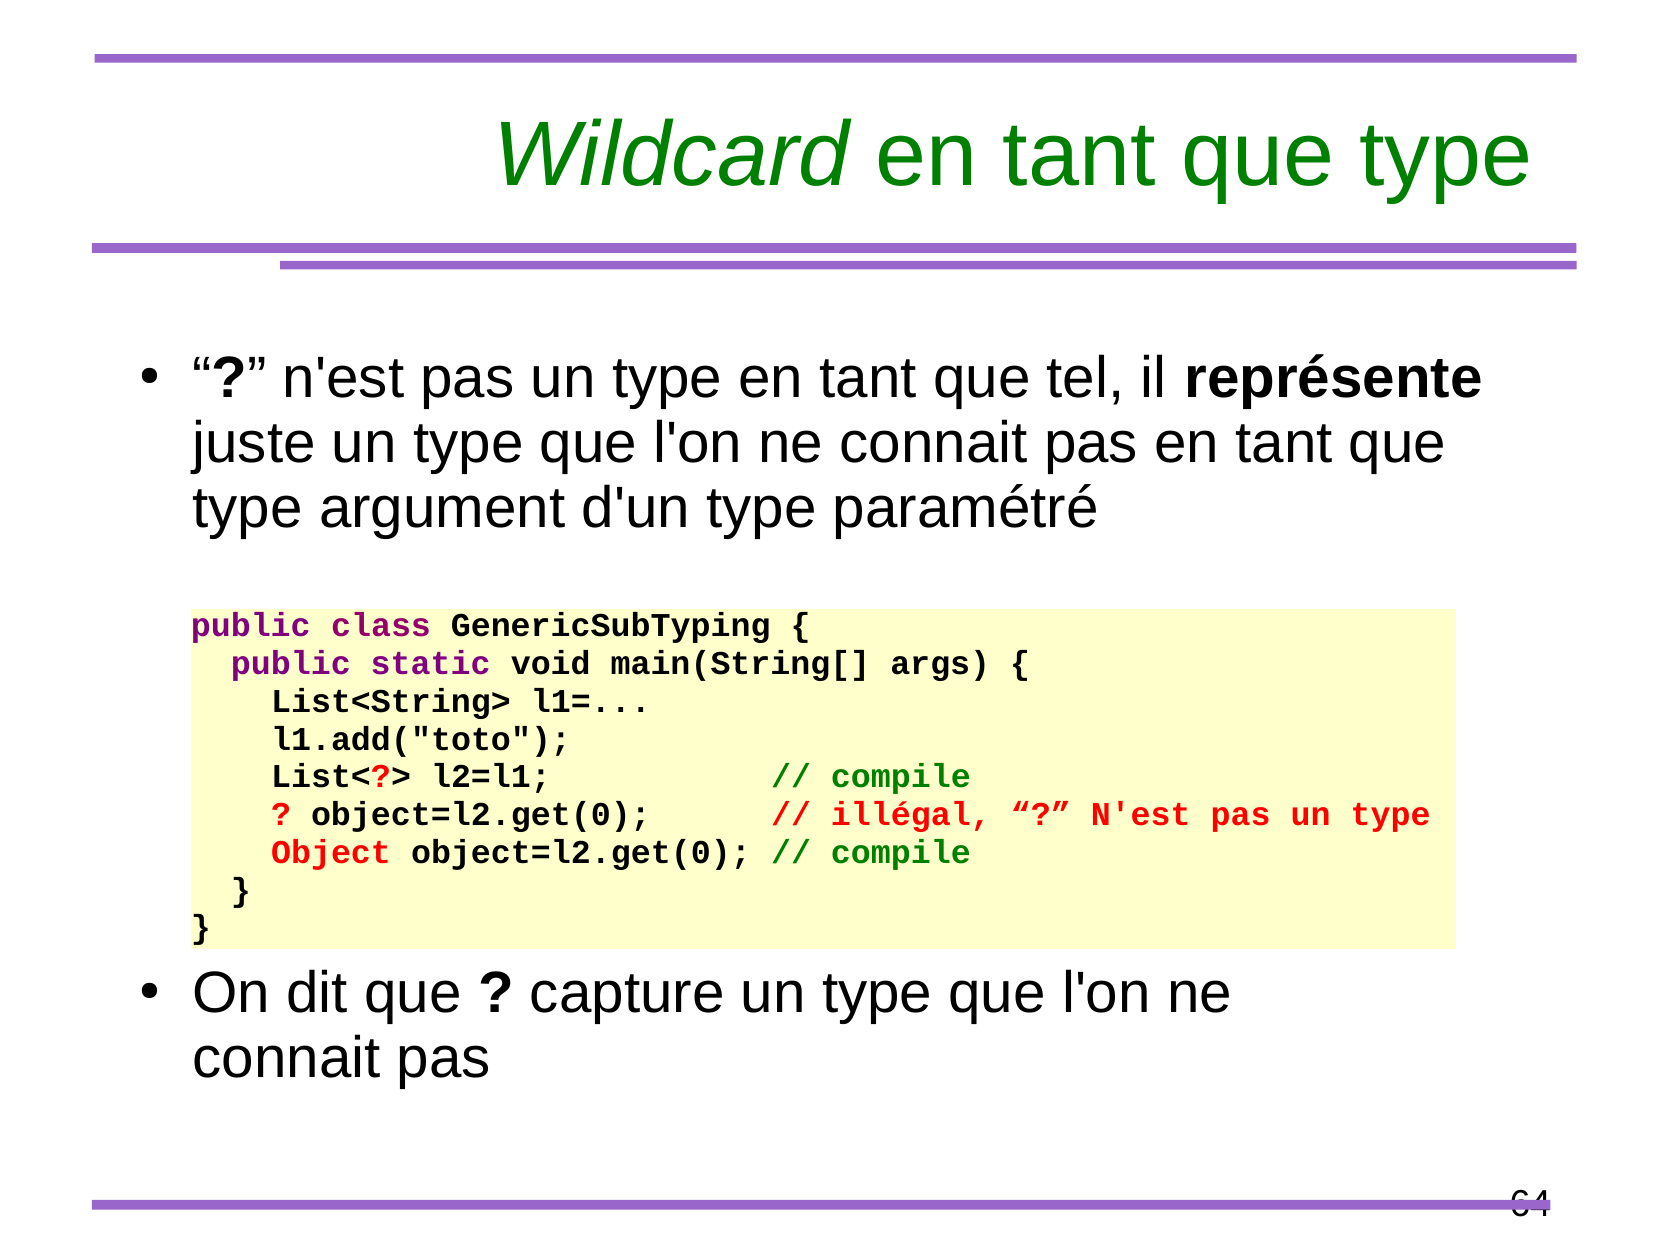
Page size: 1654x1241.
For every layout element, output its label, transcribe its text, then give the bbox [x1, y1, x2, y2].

list “?” n'est pas un type en tant que tel, il représente juste un type que l'on ne connait pas en tant que type argument d'un type paramétré On dit que ? capture un type que l'on ne connait pas [121, 344, 1534, 1127]
text_box public class GenericSubTyping { public static void main(String[] args) { List<String> l1=... l1.add("toto"); List<?> l2=l1; // compile ? object=l2.get(0); // illégal, “?” N'est pas un type Object object=l2.get(0); // compile } } [190, 609, 1456, 949]
title Wildcard en tant que type [121, 49, 1534, 257]
